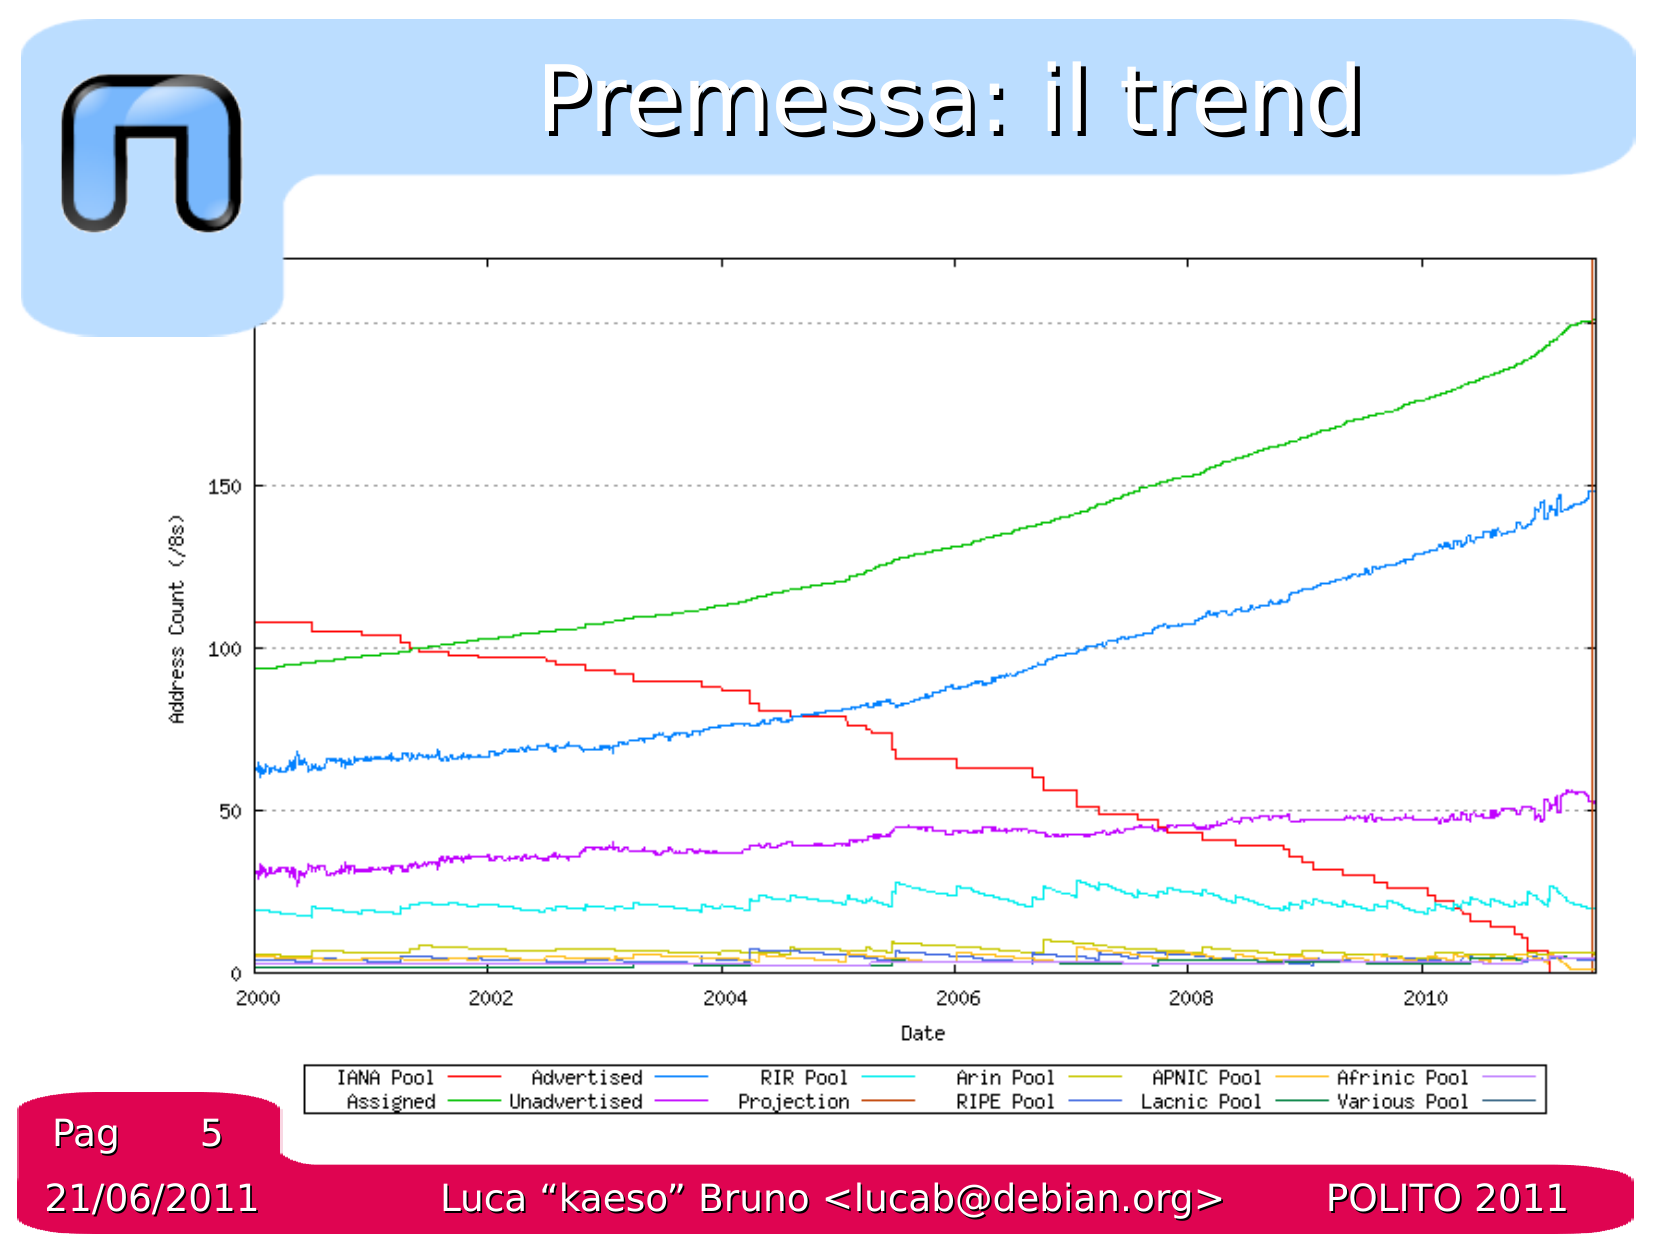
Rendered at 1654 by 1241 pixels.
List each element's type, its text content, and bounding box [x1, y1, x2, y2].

text_box Luca “kaeso” Bruno <lucab@debian.org> POLITO 2011 [425, 1169, 1585, 1241]
text_box 21/06/2011 [29, 1169, 284, 1241]
title Premessa: il trend [265, 3, 1636, 196]
picture [0, 19, 1636, 1234]
text_box Pag <numero> [38, 1104, 424, 1178]
